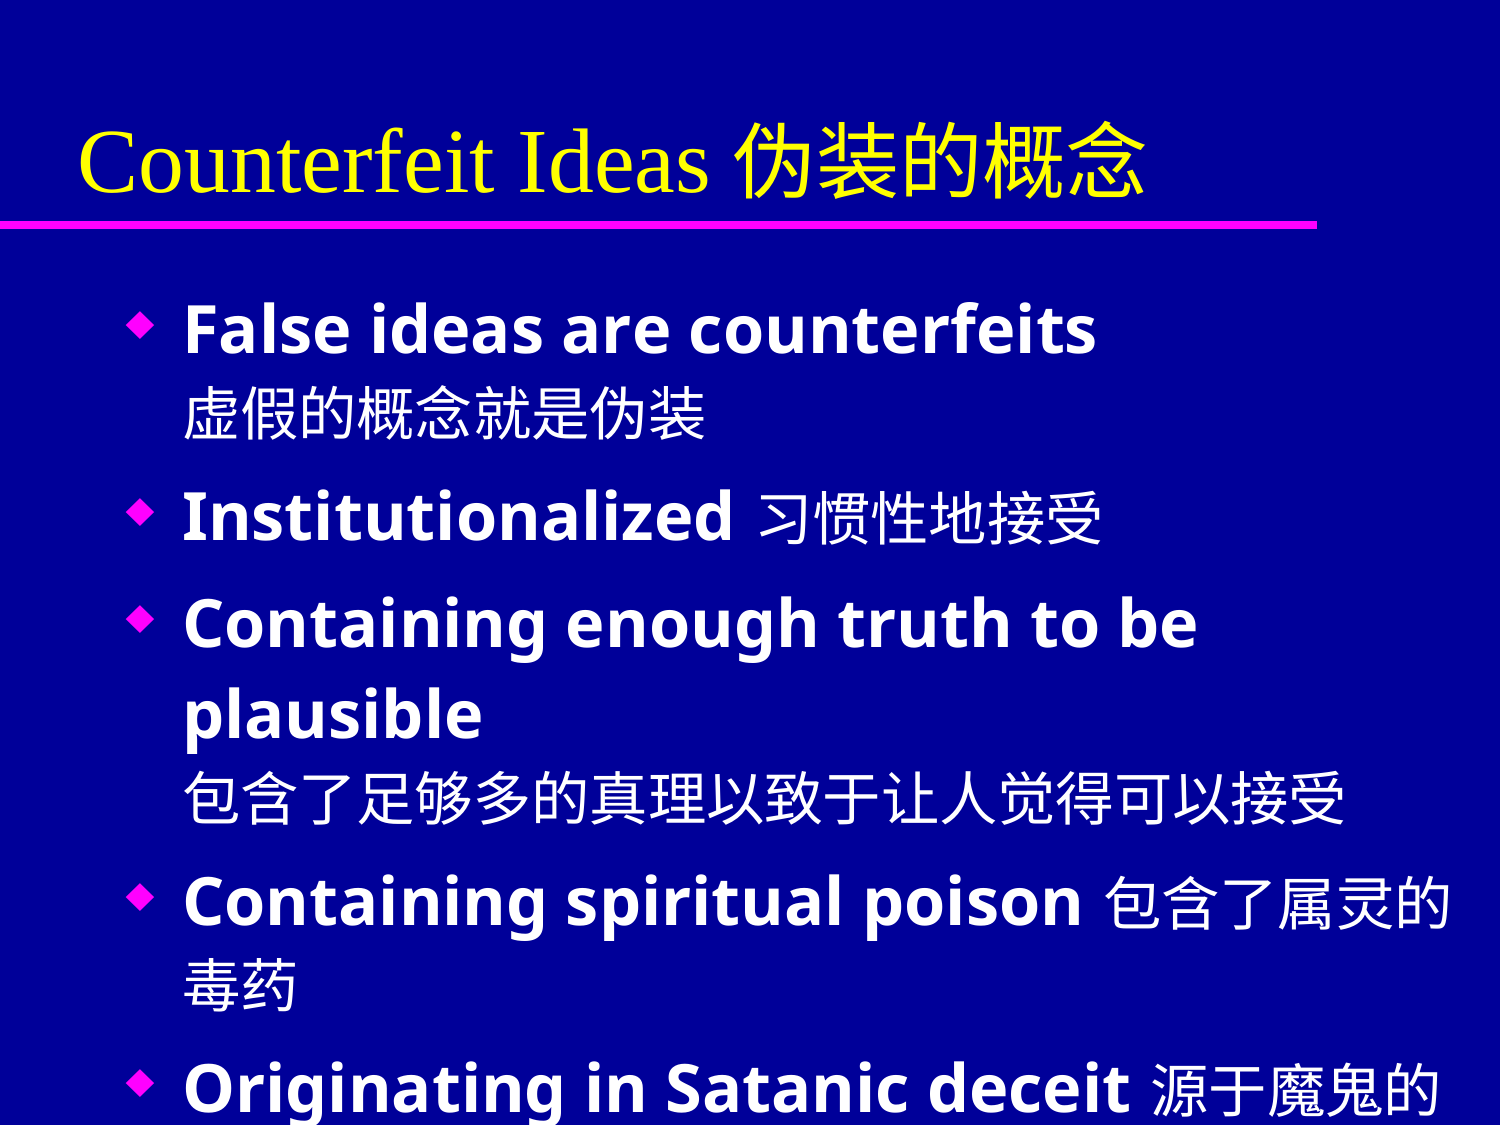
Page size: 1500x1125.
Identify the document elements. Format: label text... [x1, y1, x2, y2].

title Counterfeit Ideas伪装的概念 [62, 43, 1338, 225]
list False ideas are counterfeits 虚假的概念就是伪装 Institutionalized习惯性地接受 Containing enough truth to be plausible 包含了足够多的真理以致于让人觉得可以接受 Containing spiritual poison包含了属灵的毒药 Originating in Satanic deceit源于魔鬼的欺骗 Useful for Christians?是否对基督徒有效？ [110, 275, 1482, 1089]
